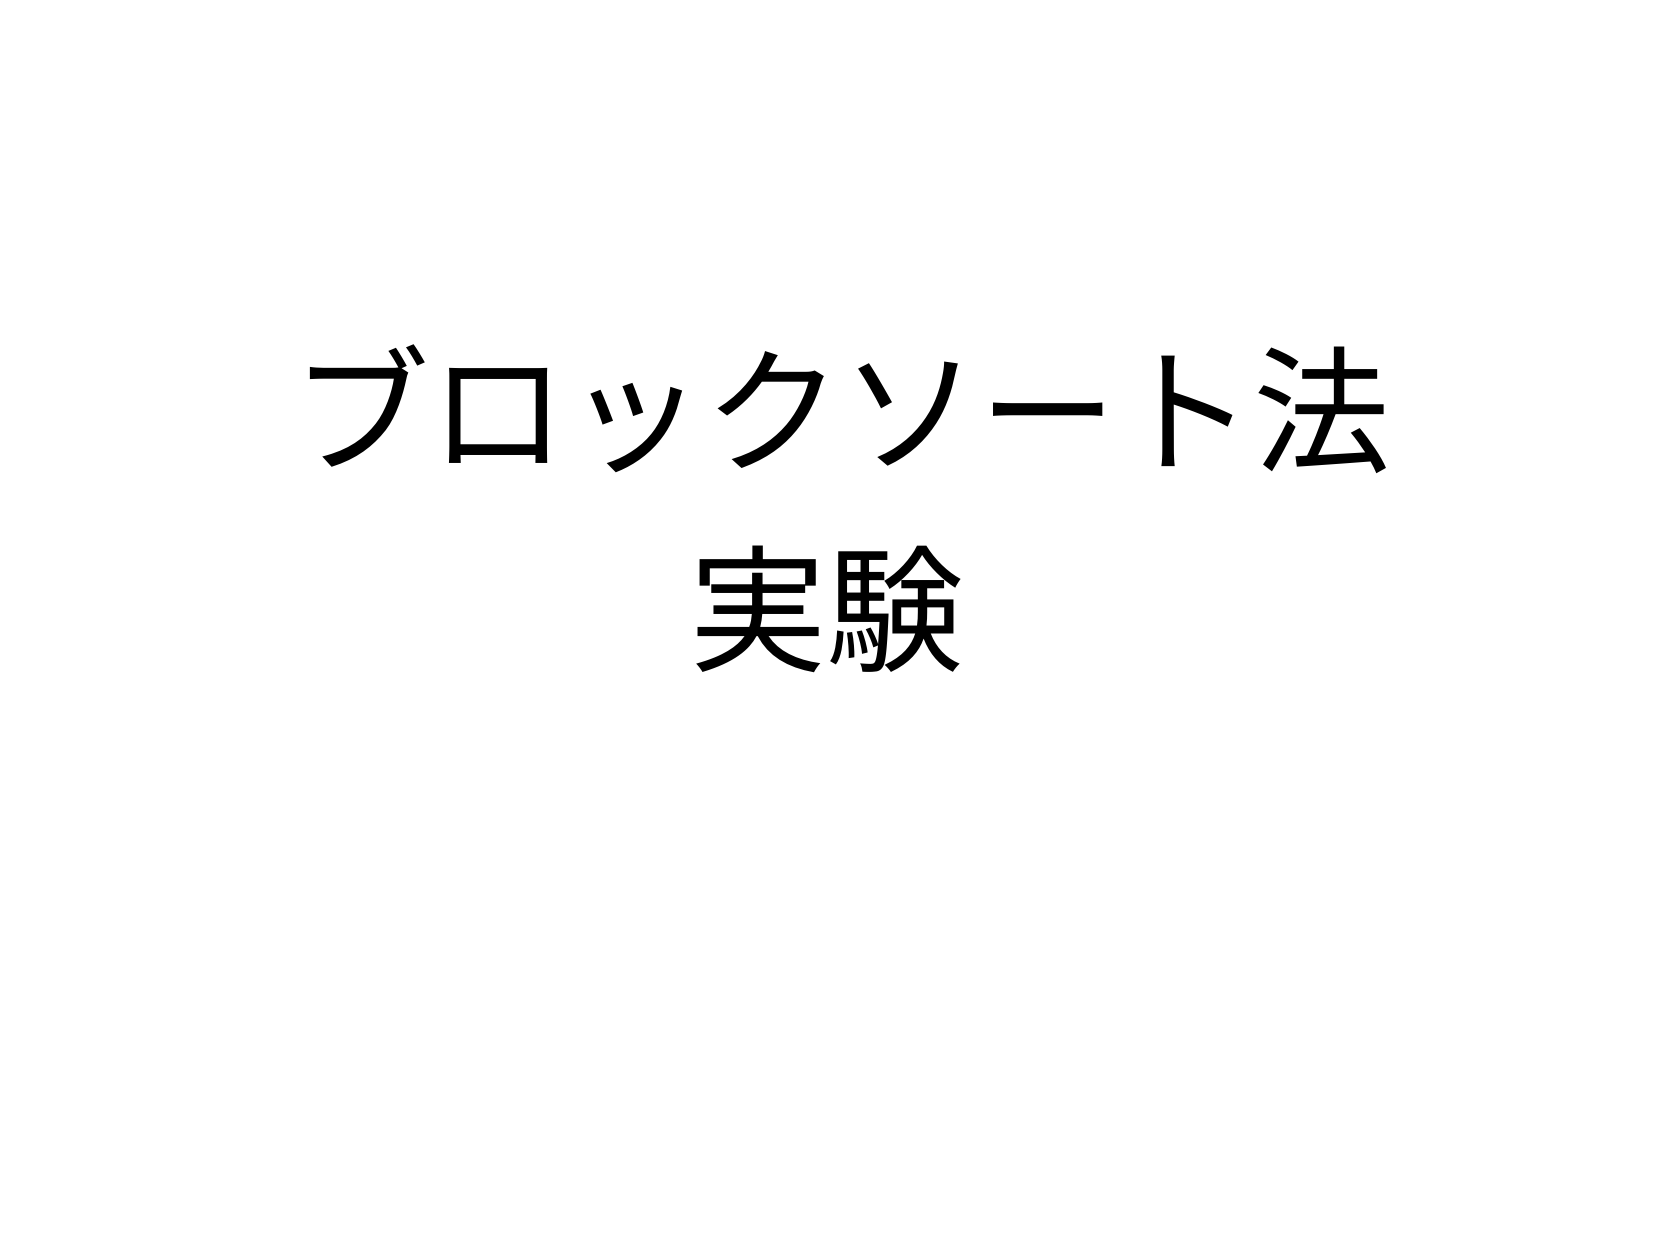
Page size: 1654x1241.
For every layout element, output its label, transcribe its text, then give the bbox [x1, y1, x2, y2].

text_box ブロックソート法実験 [191, 295, 1462, 725]
